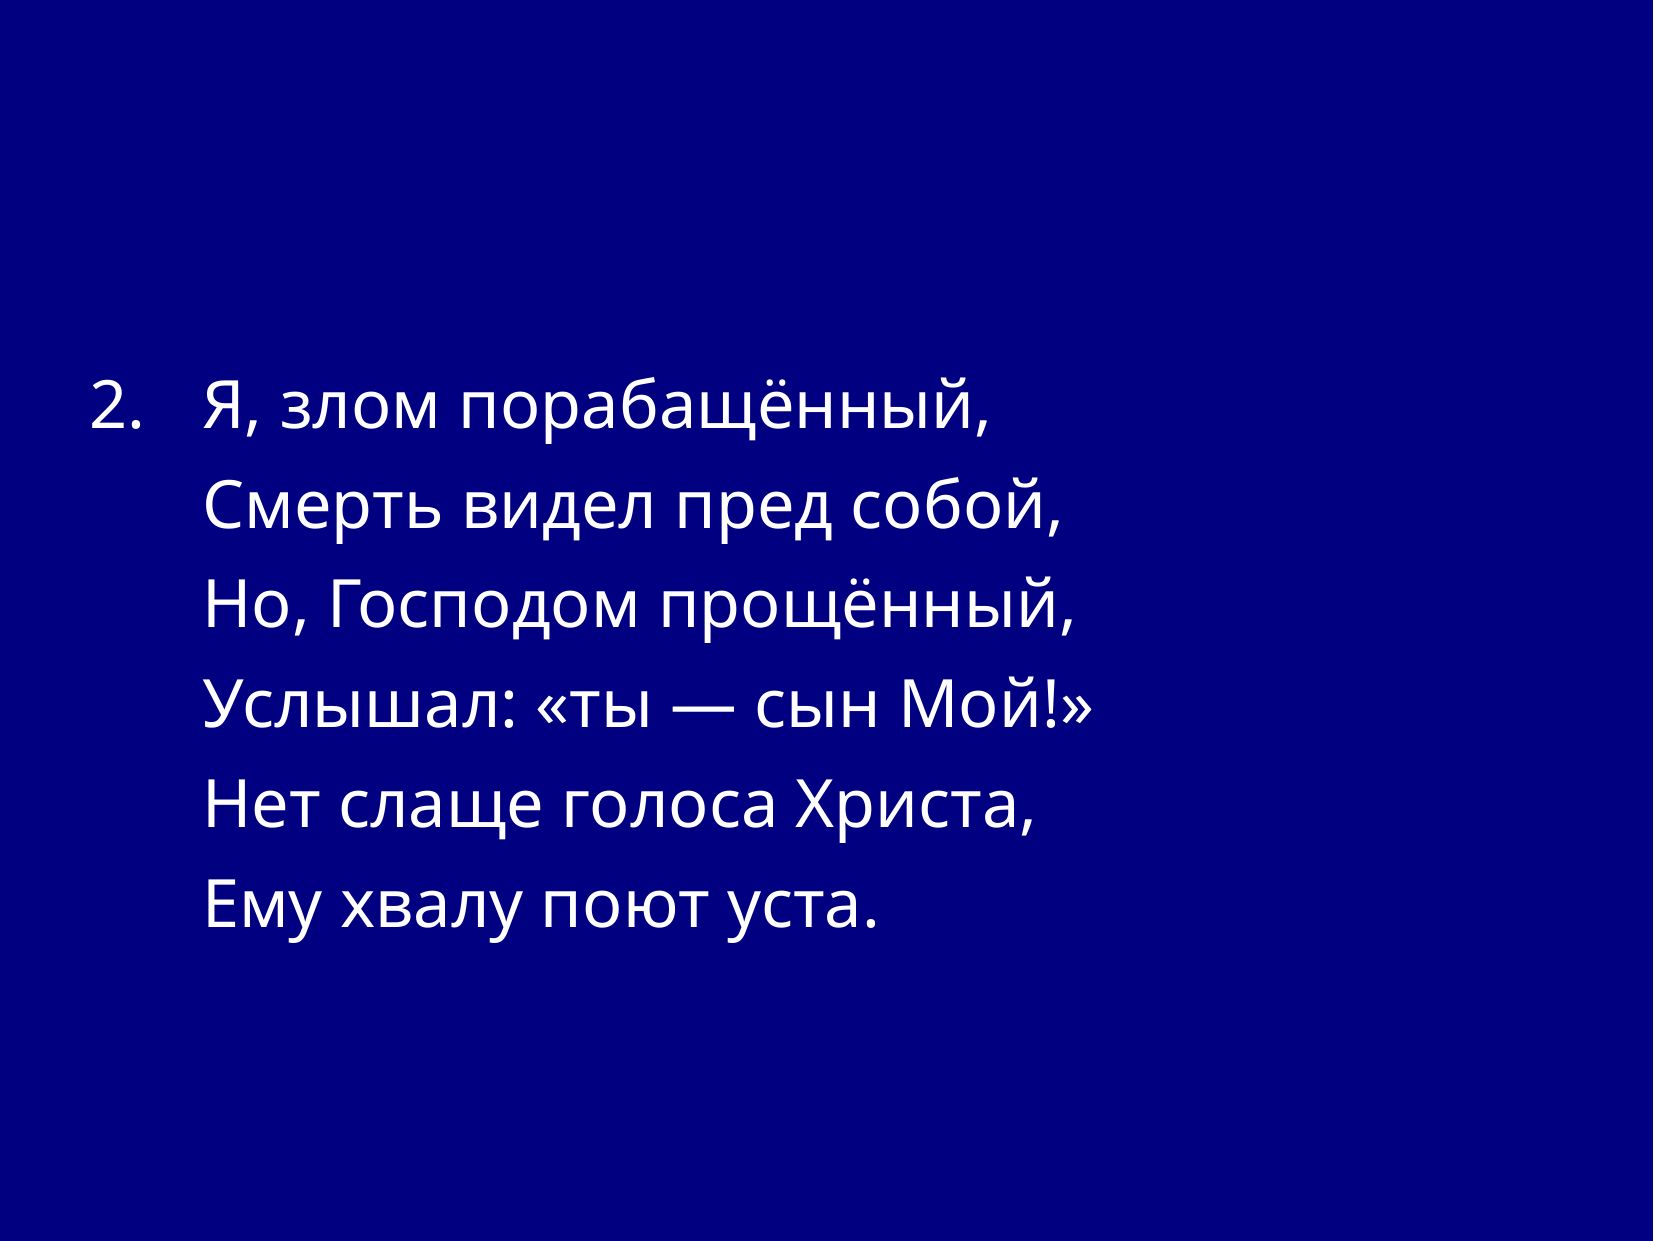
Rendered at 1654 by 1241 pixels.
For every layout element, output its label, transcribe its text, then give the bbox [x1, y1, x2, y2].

text_box 2. Я, злом порабащённый, Смерть видел пред собой, Но, Господом прощённый, Услышал: «ты — сын Мой!» Нет слаще голоса Христа, Ему хвалу поют уста. [75, 150, 1576, 1163]
